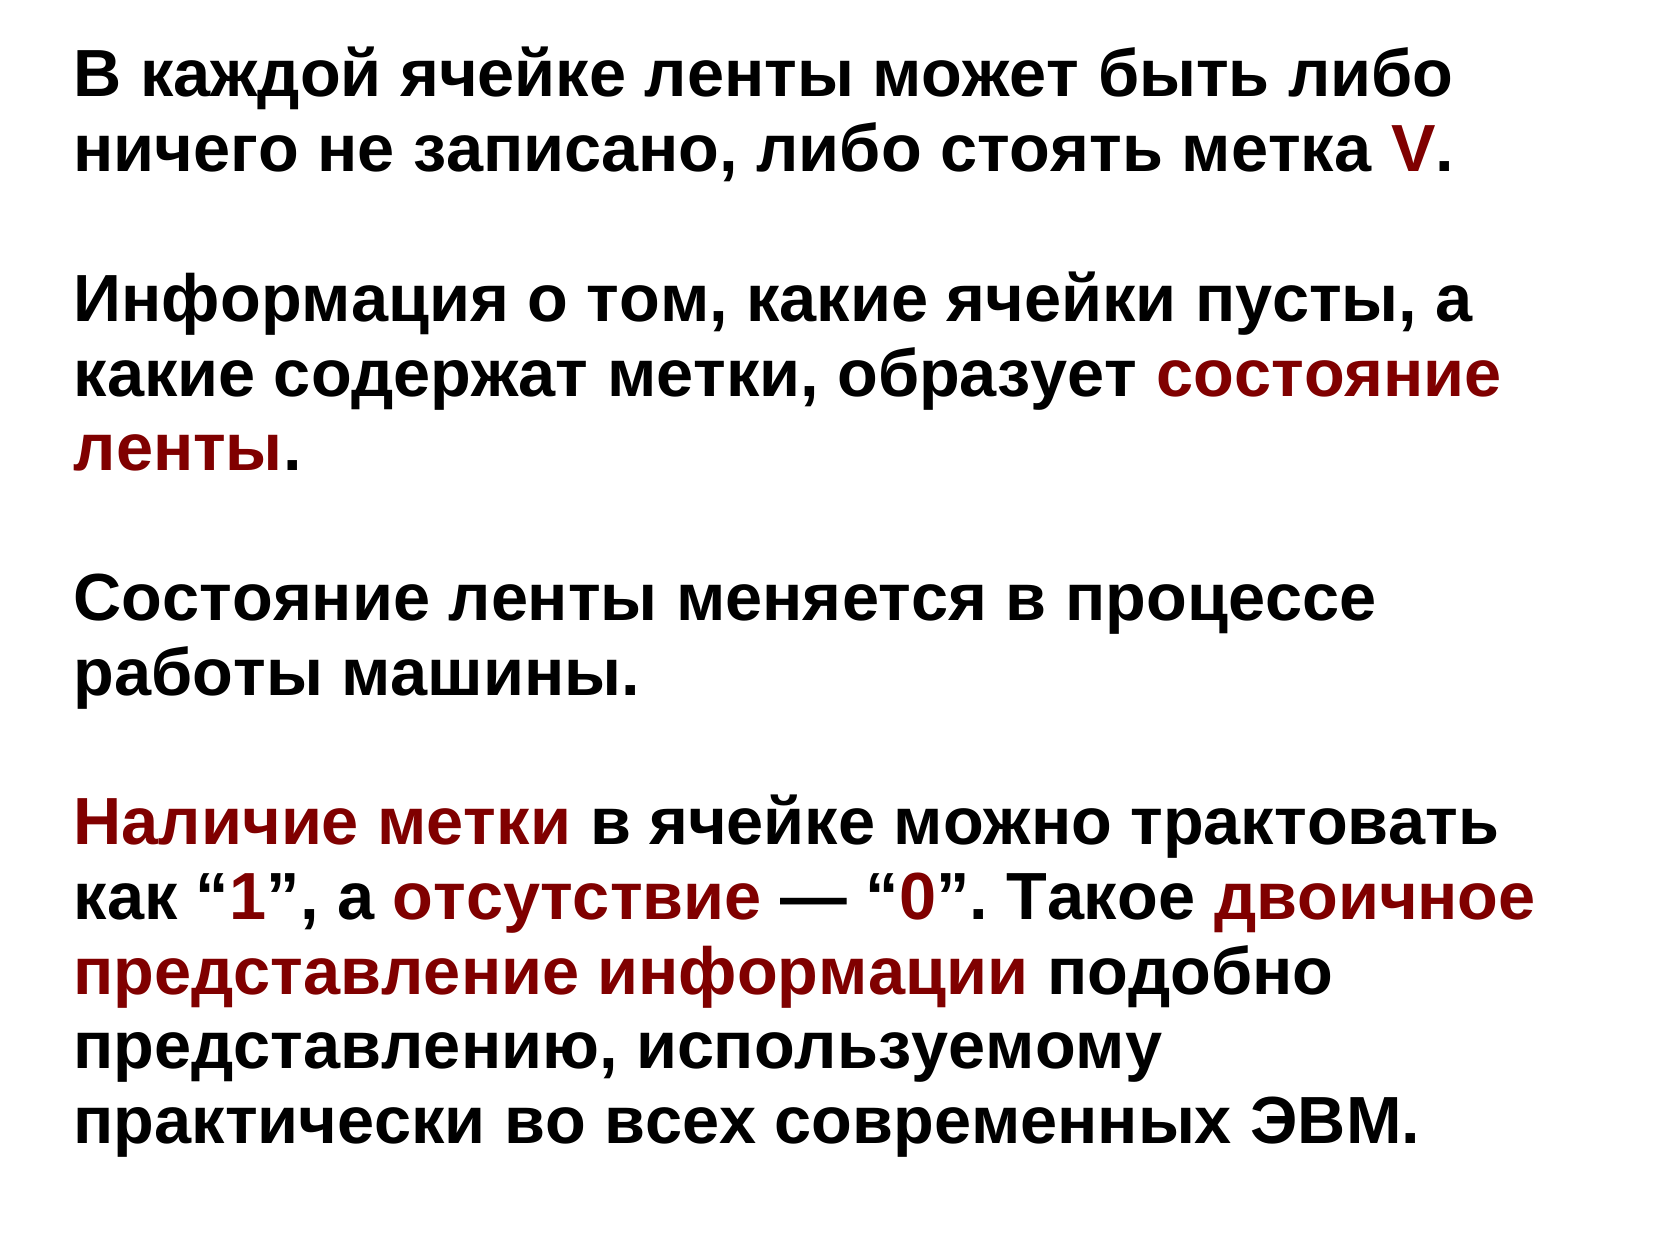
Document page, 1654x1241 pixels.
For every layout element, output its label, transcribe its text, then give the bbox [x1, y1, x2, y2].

text_box В каждой ячейке ленты может быть либо ничего не записано, либо стоять метка V. Информация о том, какие ячейки пусты, а какие содержат метки, образует состояние ленты. Состояние ленты меняется в процессе работы машины. Наличие метки в ячейке можно трактовать как “1”, а отсутствие — “0”. Такое двоичное представление информации подобно представлению, используемому практически во всех современных ЭВМ. [59, 29, 1595, 1166]
